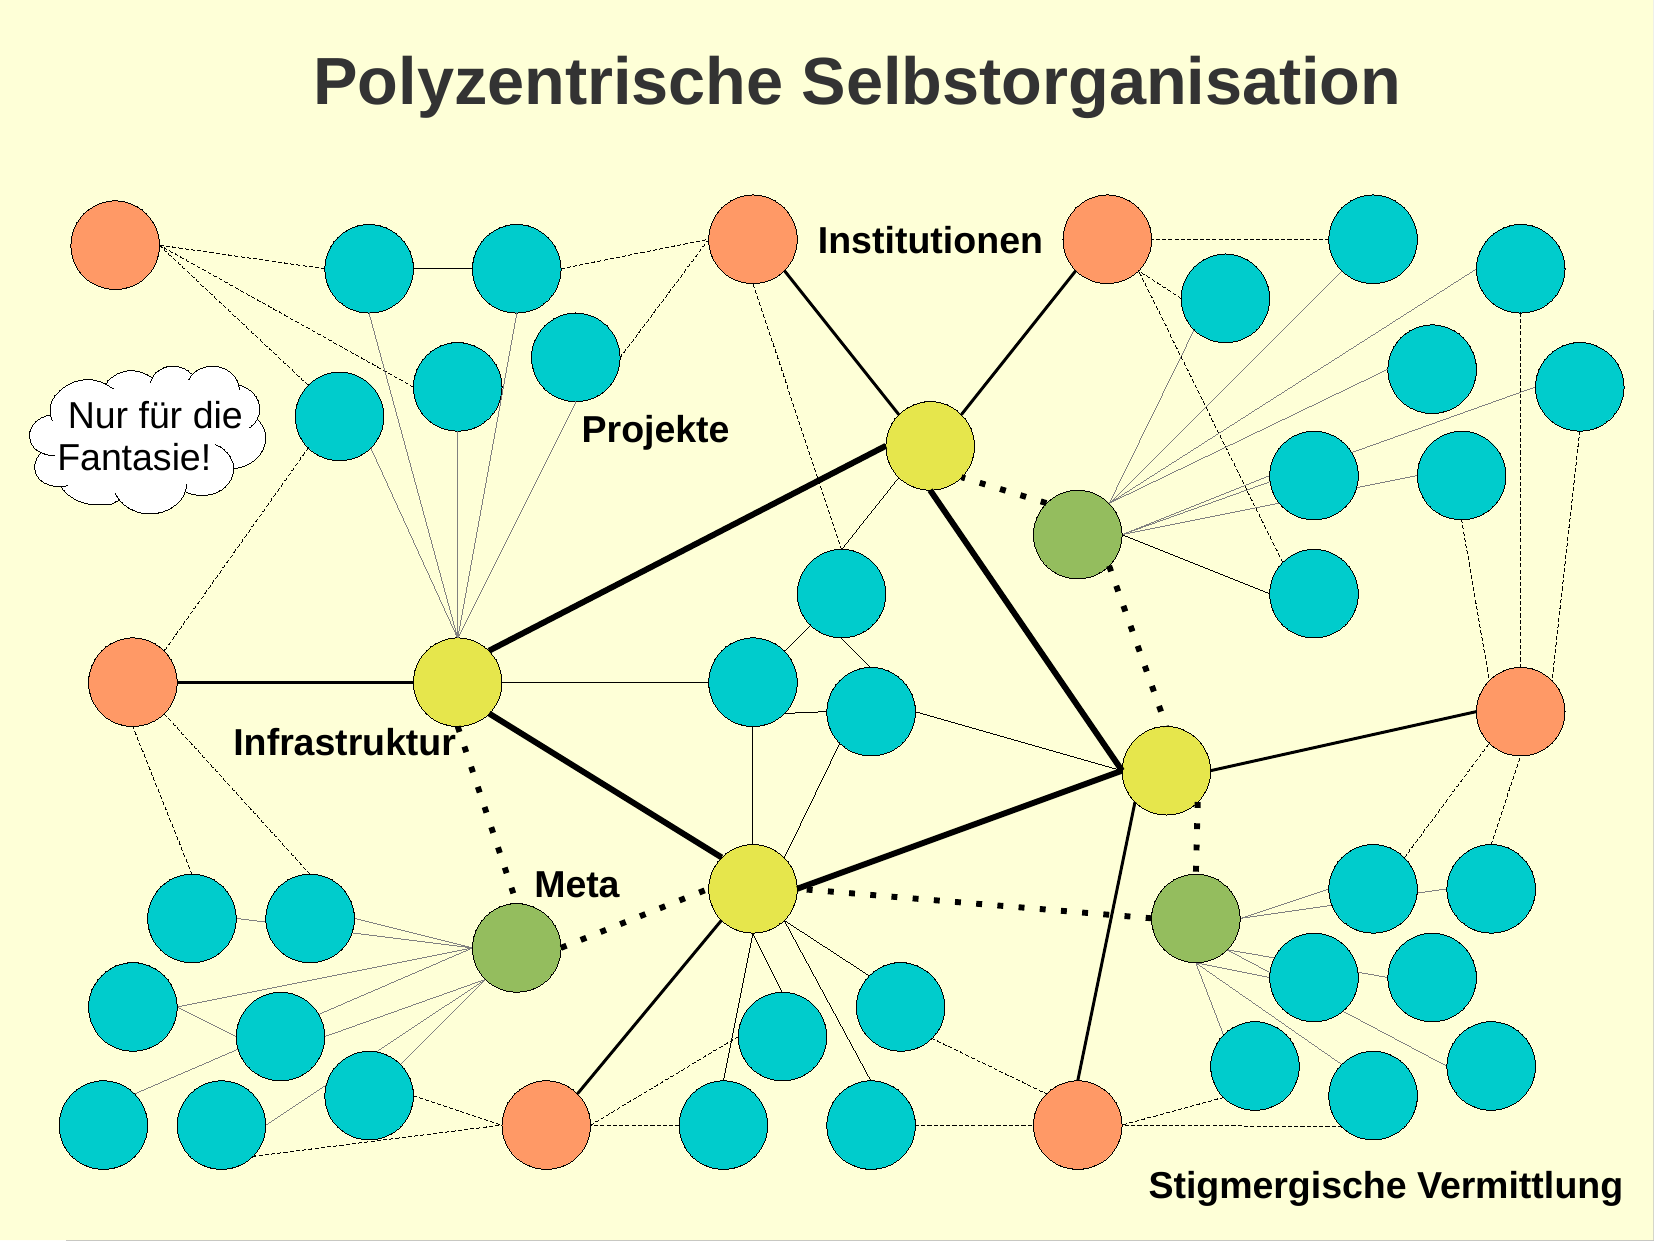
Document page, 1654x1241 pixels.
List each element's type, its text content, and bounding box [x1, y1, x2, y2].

text_box Stigmergische Vermittlung [1133, 1157, 1639, 1215]
text_box Institutionen [803, 212, 1059, 270]
text_box Projekte [566, 401, 745, 459]
text_box Nur für die Fantasie! [29, 366, 266, 514]
text_box Meta [519, 856, 635, 914]
text_box [0, 0, 1654, 1241]
text_box Infrastruktur [218, 714, 471, 772]
title Polyzentrische Selbstorganisation [121, 37, 1595, 125]
